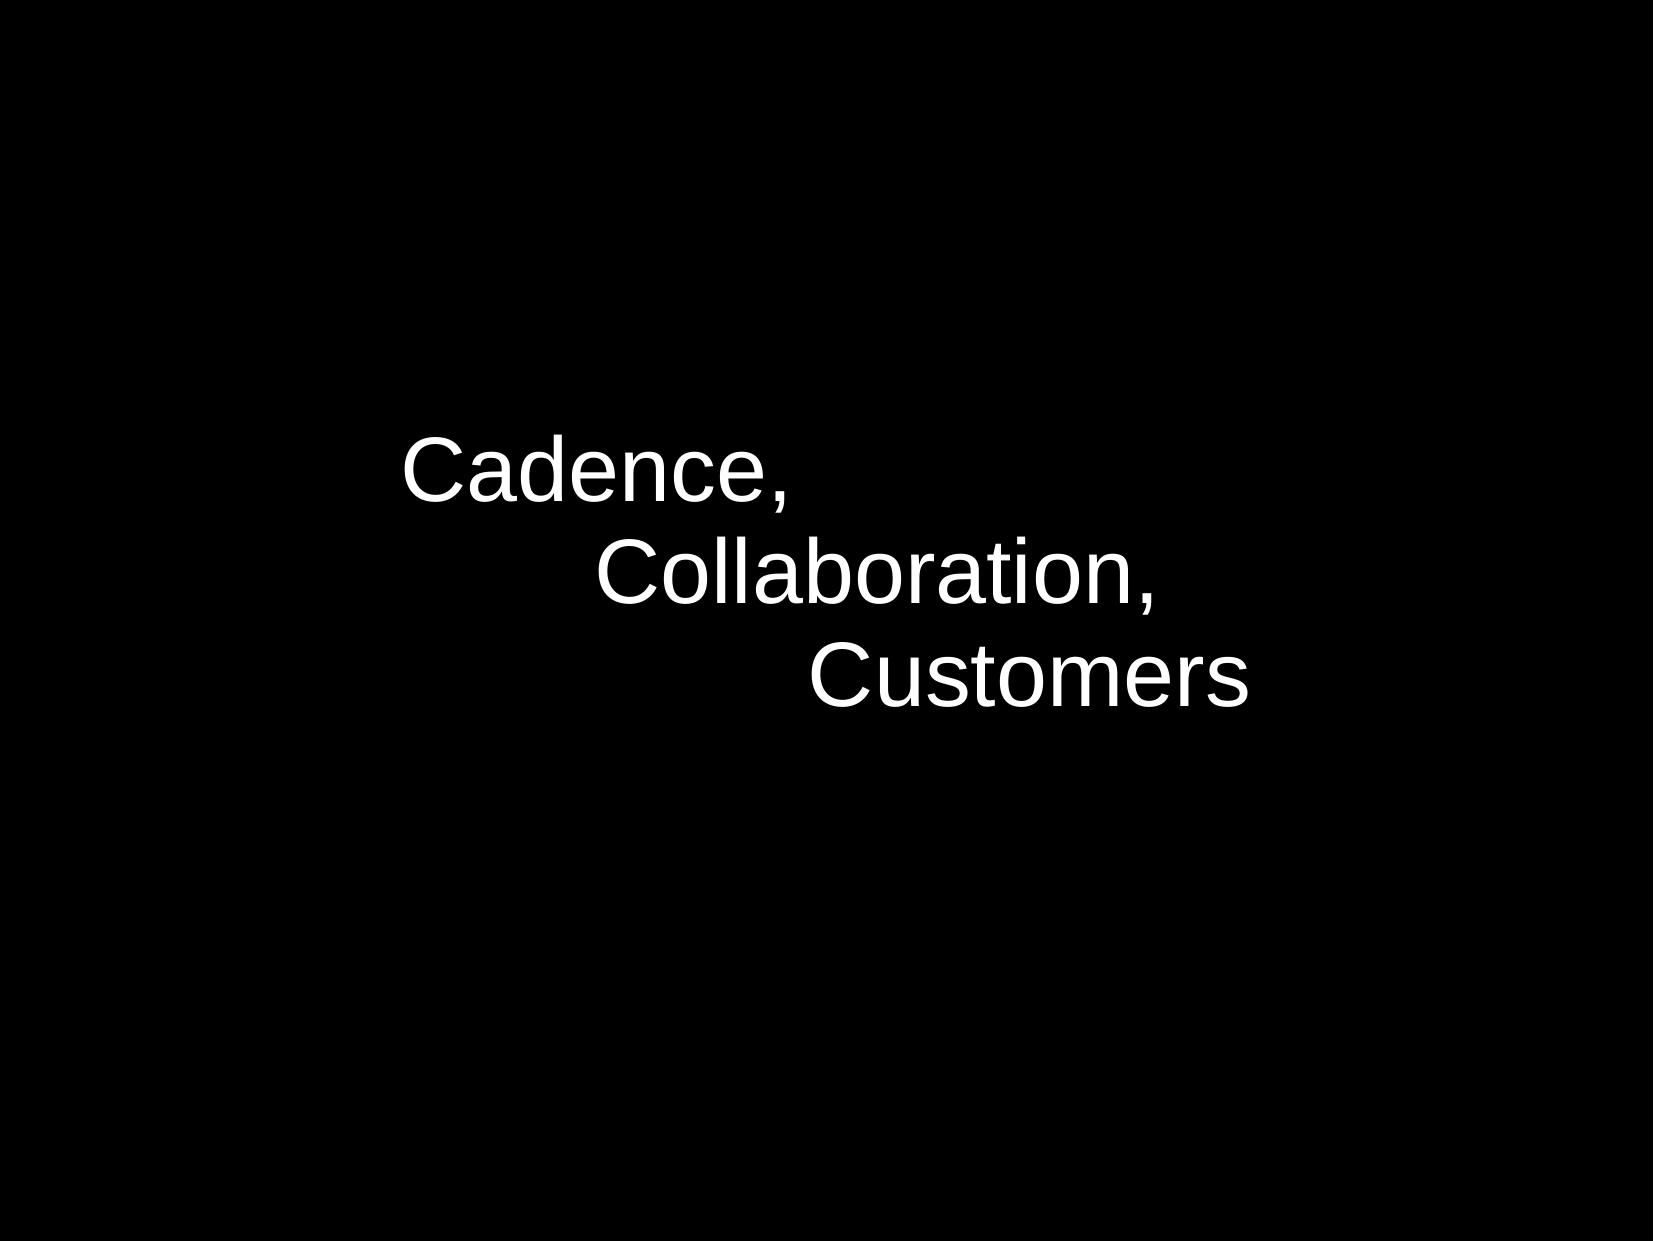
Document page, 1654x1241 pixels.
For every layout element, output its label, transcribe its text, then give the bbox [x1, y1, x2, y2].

title Cadence, Collaboration, Customers [82, 56, 1571, 1088]
